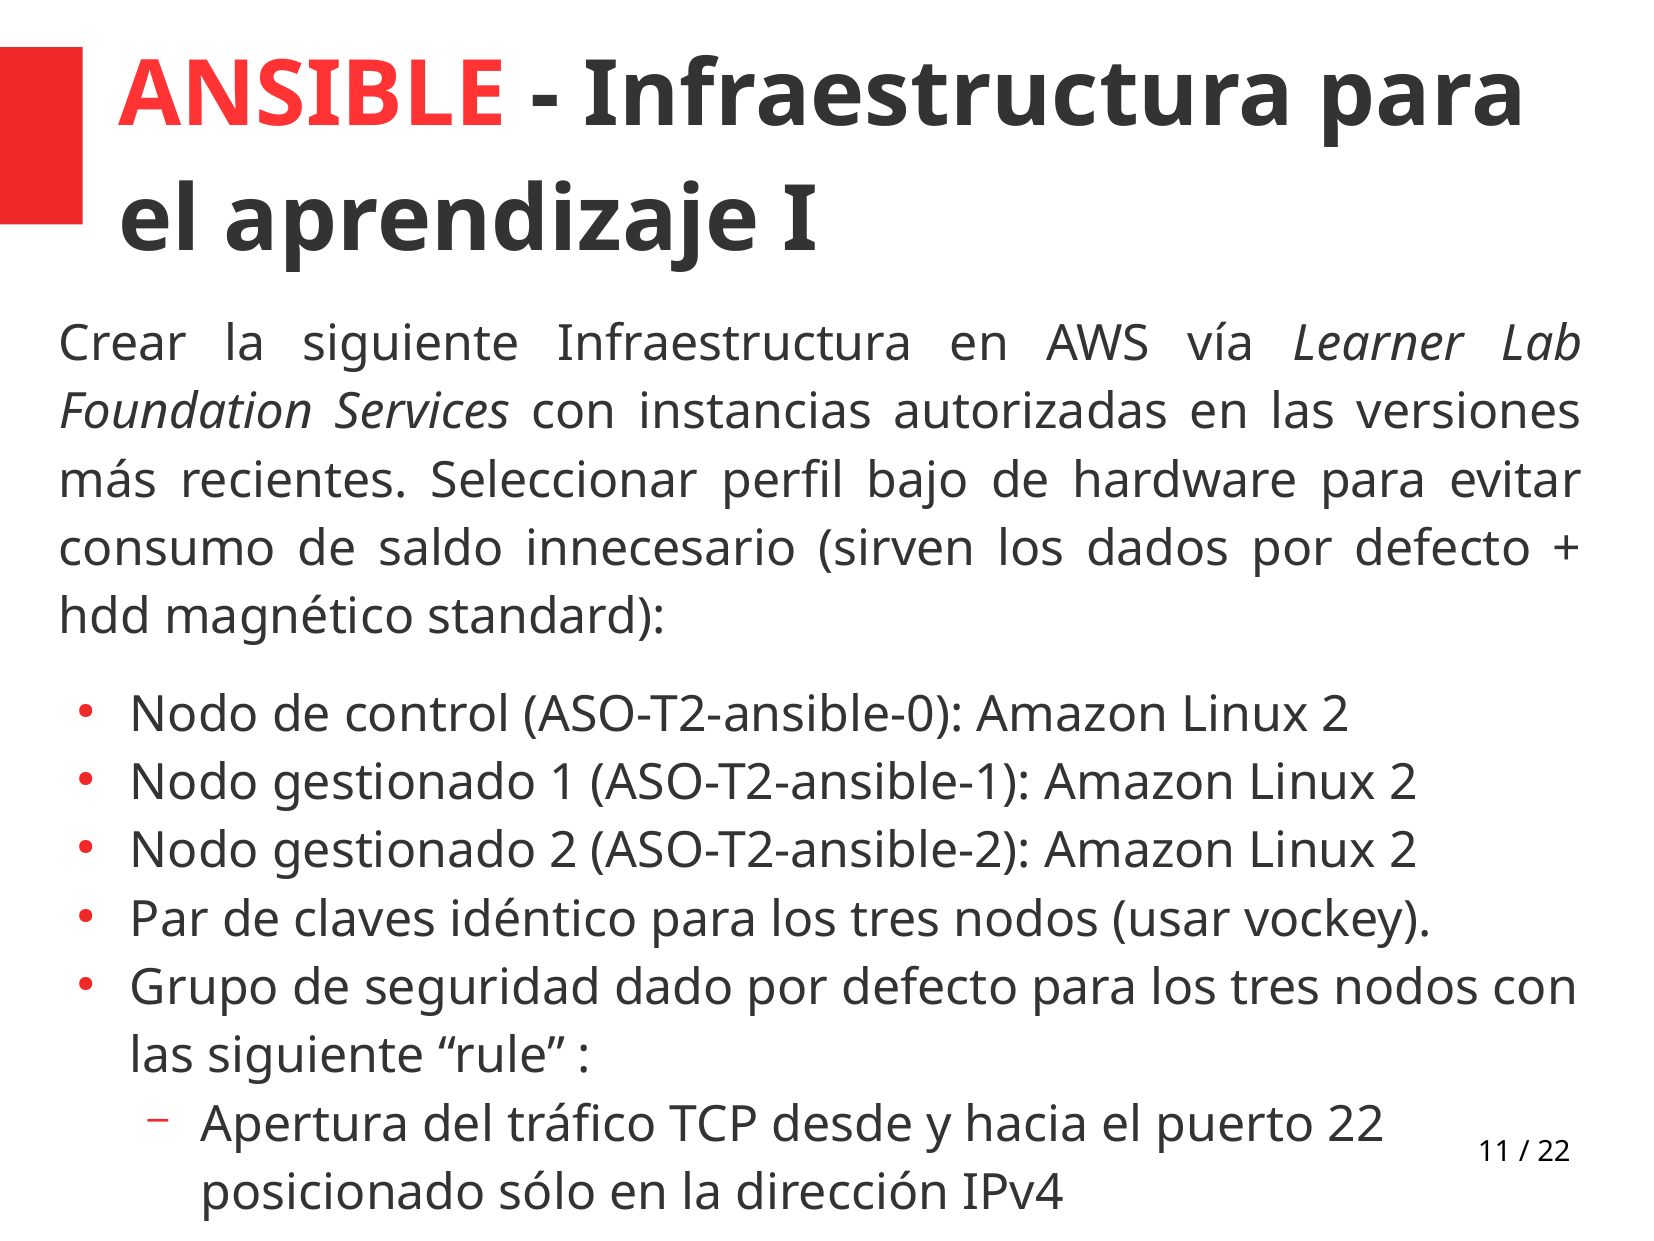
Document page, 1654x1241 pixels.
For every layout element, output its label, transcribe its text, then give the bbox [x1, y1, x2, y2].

list Crear la siguiente Infraestructura en AWS vía Learner Lab Foundation Services con instancias autorizadas en las versiones más recientes. Seleccionar perfil bajo de hardware para evitar consumo de saldo innecesario (sirven los dados por defecto + hdd magnético standard): Nodo de control (ASO-T2-ansible-0): Amazon Linux 2 Nodo gestionado 1 (ASO-T2-ansible-1): Amazon Linux 2 Nodo gestionado 2 (ASO-T2-ansible-2): Amazon Linux 2 Par de claves idéntico para los tres nodos (usar vockey). Grupo de seguridad dado por defecto para los tres nodos con las siguiente “rule” : Apertura del tráfico TCP desde y hacia el puerto 22 posicionado sólo en la dirección IPv4 [59, 307, 1583, 1074]
title ANSIBLE - Infraestructura para el aprendizaje I [118, 45, 1571, 260]
